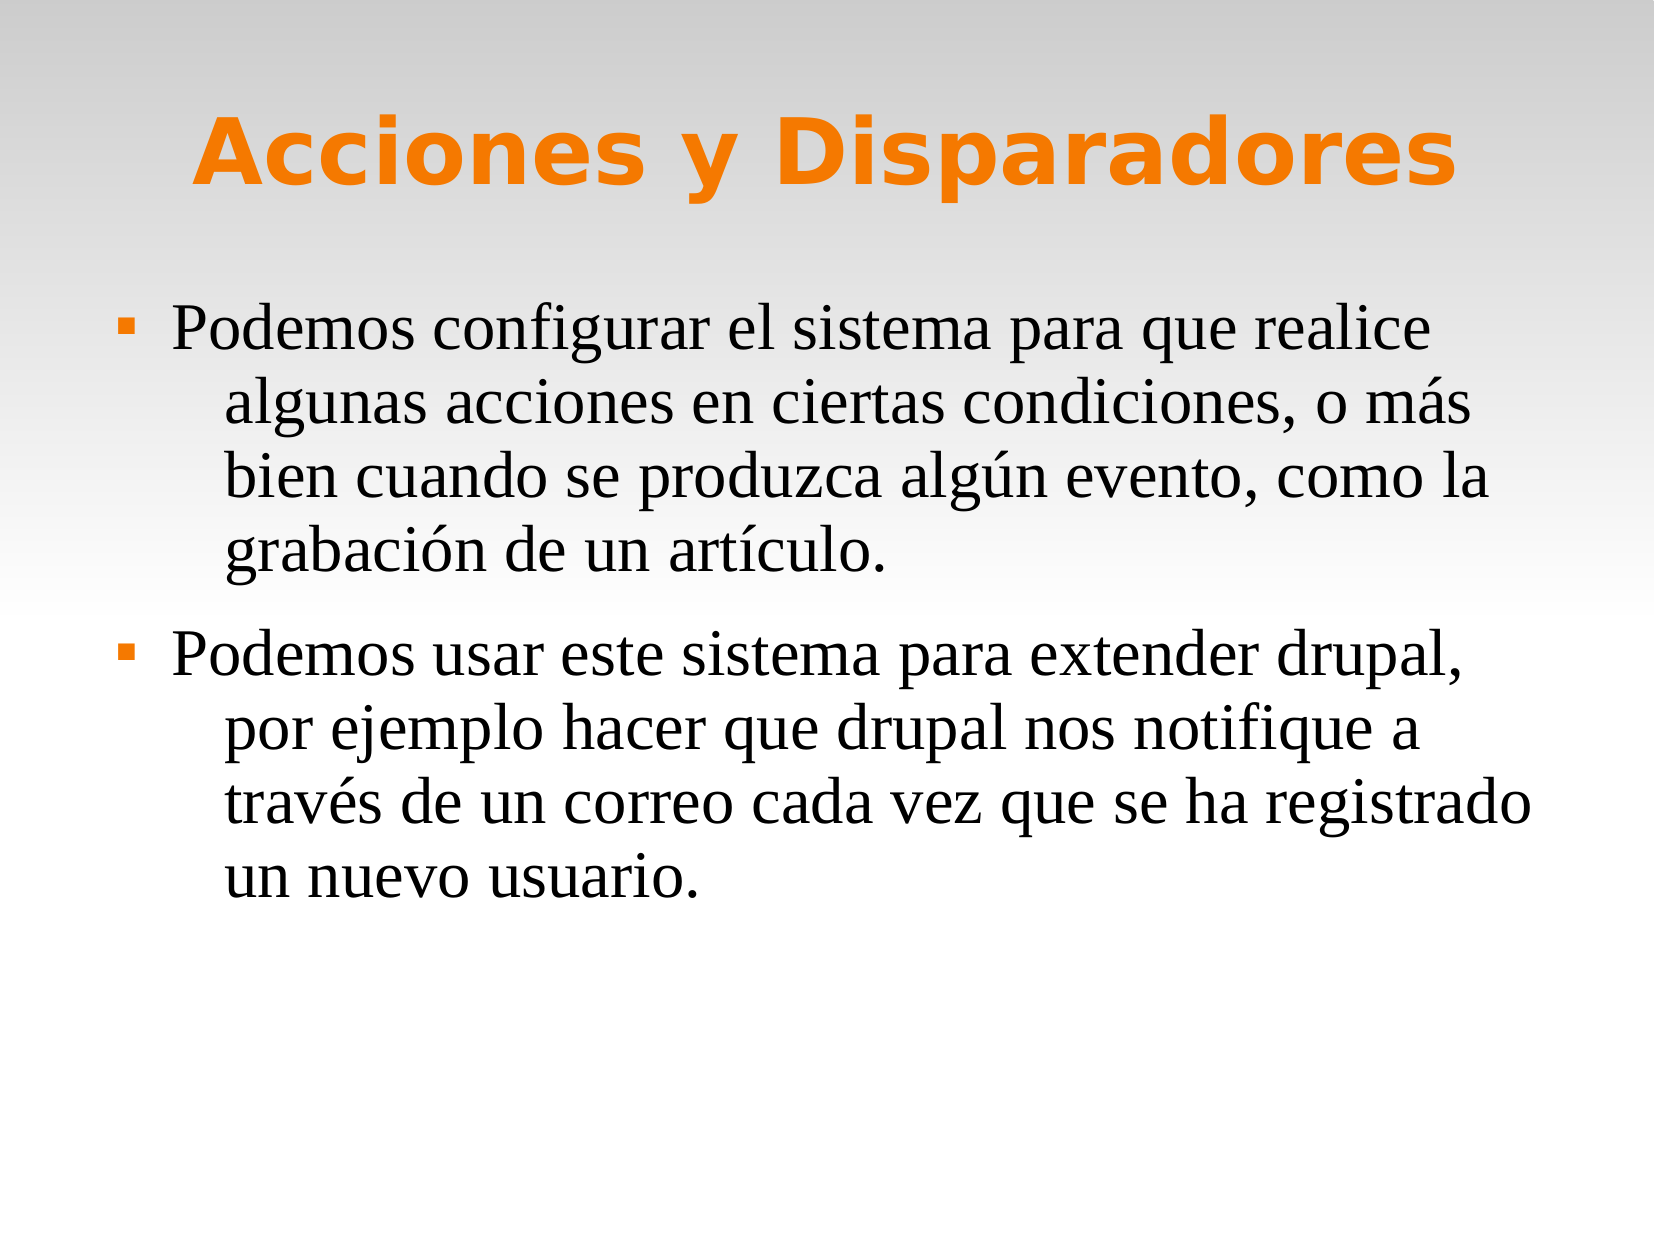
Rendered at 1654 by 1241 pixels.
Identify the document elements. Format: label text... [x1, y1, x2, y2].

title Acciones y Disparadores [82, 49, 1571, 257]
list Podemos configurar el sistema para que realice algunas acciones en ciertas condiciones, o más bien cuando se produzca algún evento, como la grabación de un artículo. Podemos usar este sistema para extender drupal, por ejemplo hacer que drupal nos notifique a través de un correo cada vez que se ha registrado un nuevo usuario. [82, 290, 1571, 1109]
